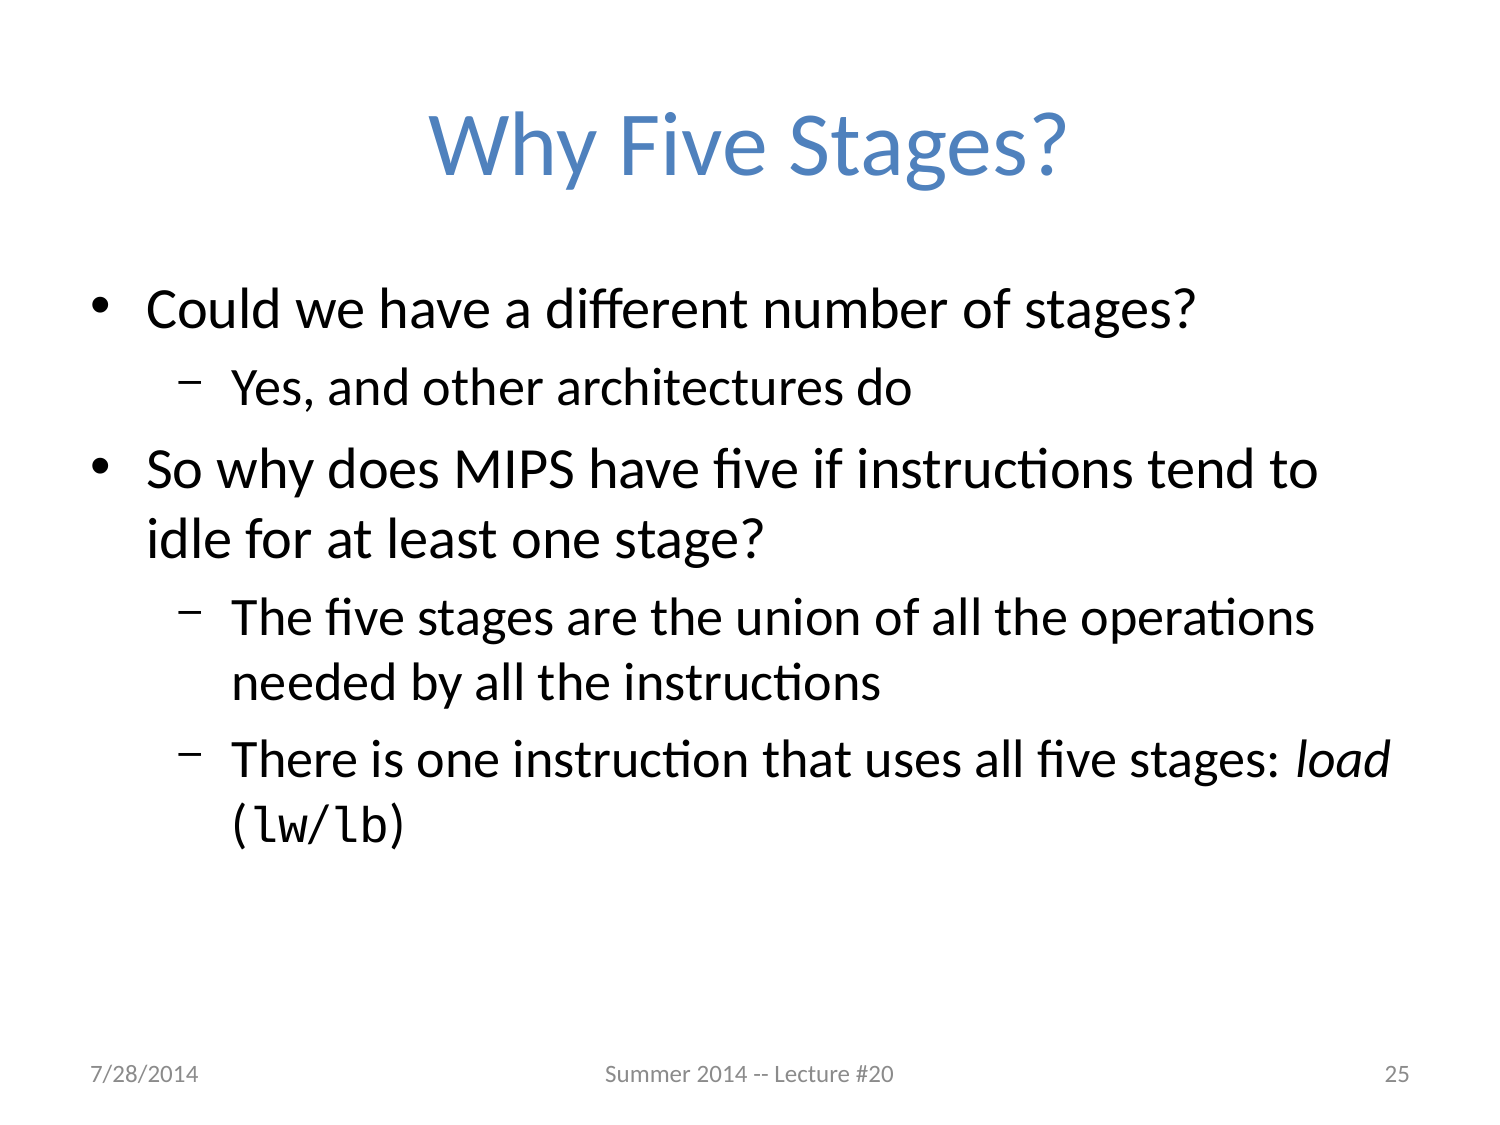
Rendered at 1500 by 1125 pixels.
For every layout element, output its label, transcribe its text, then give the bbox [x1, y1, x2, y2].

slide_number <number> [1074, 1042, 1425, 1103]
footer Summer 2014 -- Lecture #20 [512, 1042, 988, 1103]
slide_number 7/28/2014 [75, 1042, 425, 1103]
list Could we have a different number of stages? Yes, and other architectures do So why does MIPS have five if instructions tend to idle for at least one stage? The five stages are the union of all the operations needed by all the instructions There is one instruction that uses all five stages: load (lw/lb) [75, 262, 1425, 1005]
title Why Five Stages? [75, 45, 1425, 233]
